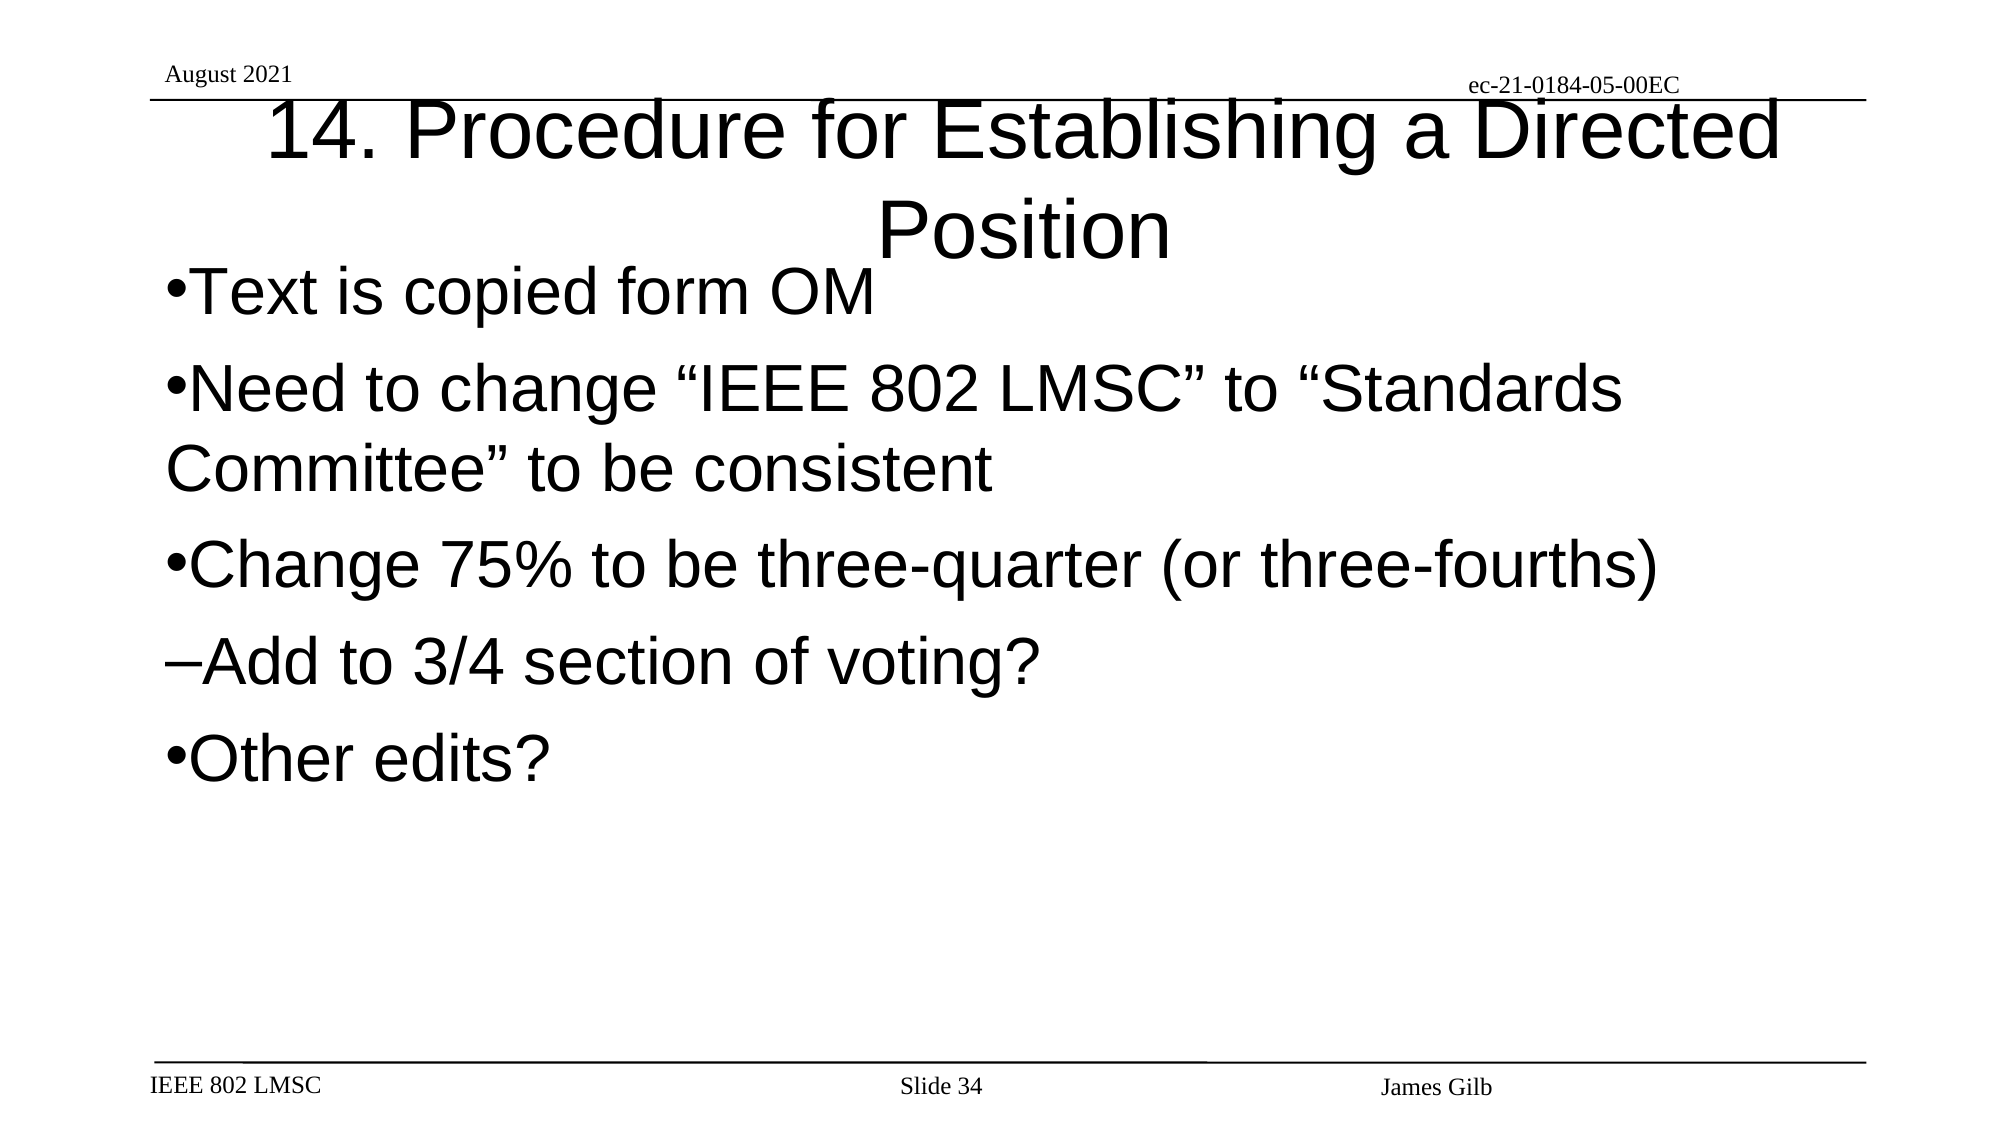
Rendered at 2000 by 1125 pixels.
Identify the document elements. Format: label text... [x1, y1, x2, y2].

title 14. Procedure for Establishing a Directed Position [149, 67, 1900, 239]
text_box Slide [799, 1069, 1083, 1108]
list Text is copied form OM Need to change “IEEE 802 LMSC” to “Standards Committee” to be consistent Change 75% to be three-quarter (or three-fourths) Add to 3/4 section of voting? Other edits? [149, 239, 1900, 1051]
